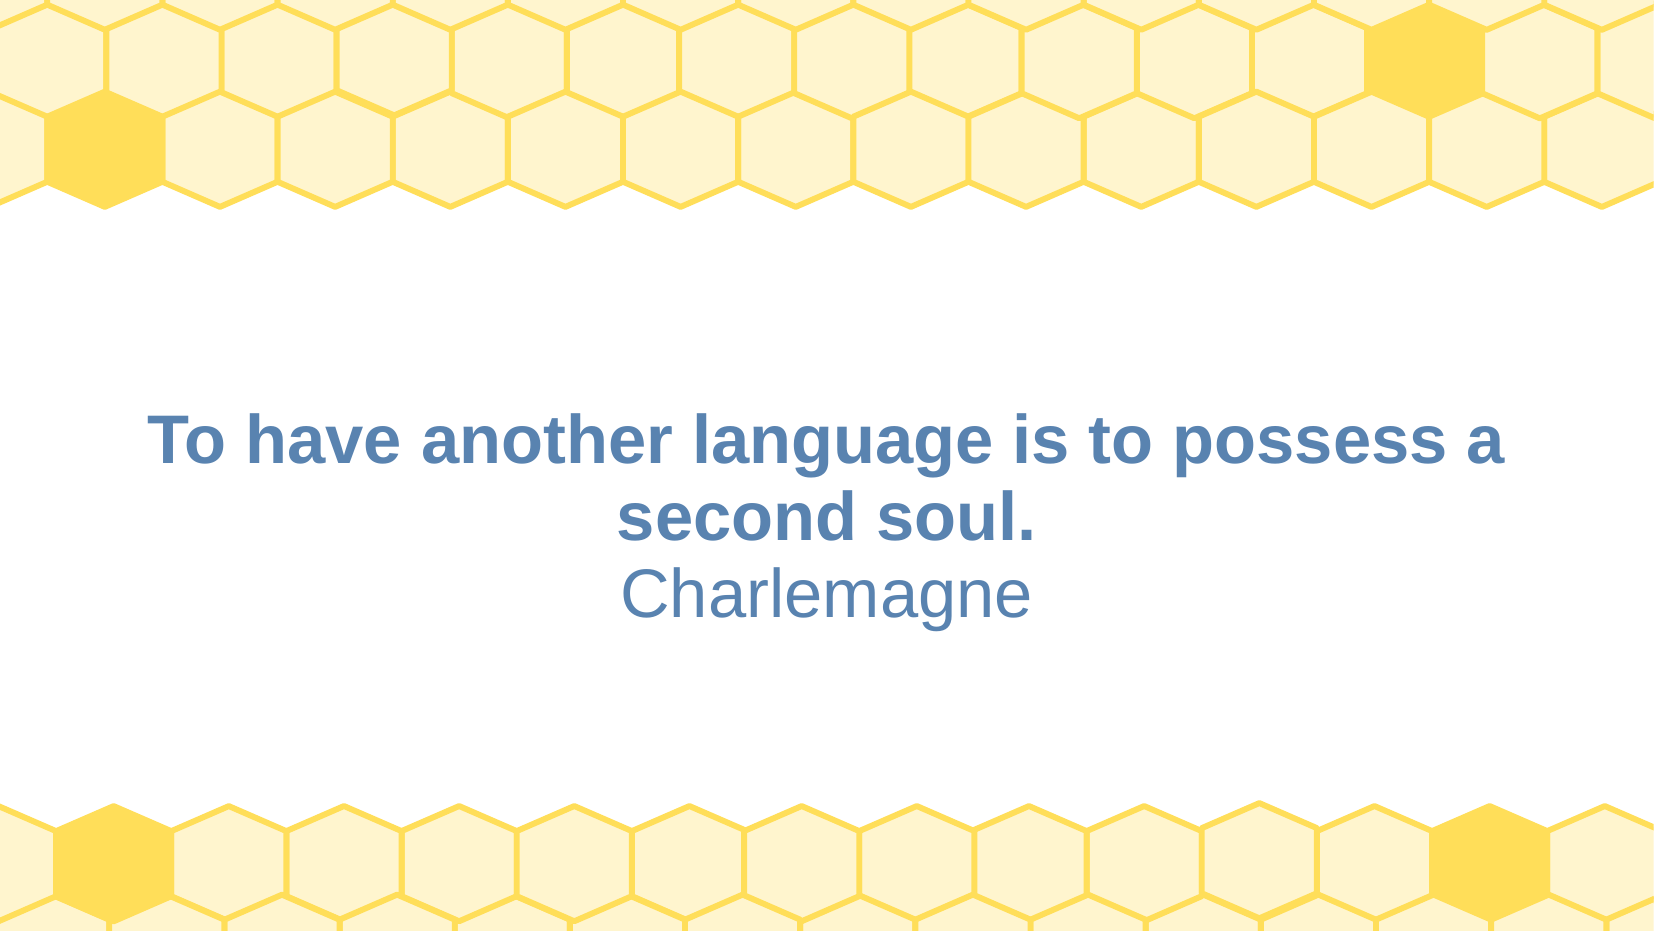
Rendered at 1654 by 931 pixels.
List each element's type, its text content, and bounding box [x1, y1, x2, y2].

title To have another language is to possess a second soul. Charlemagne [88, 324, 1565, 709]
